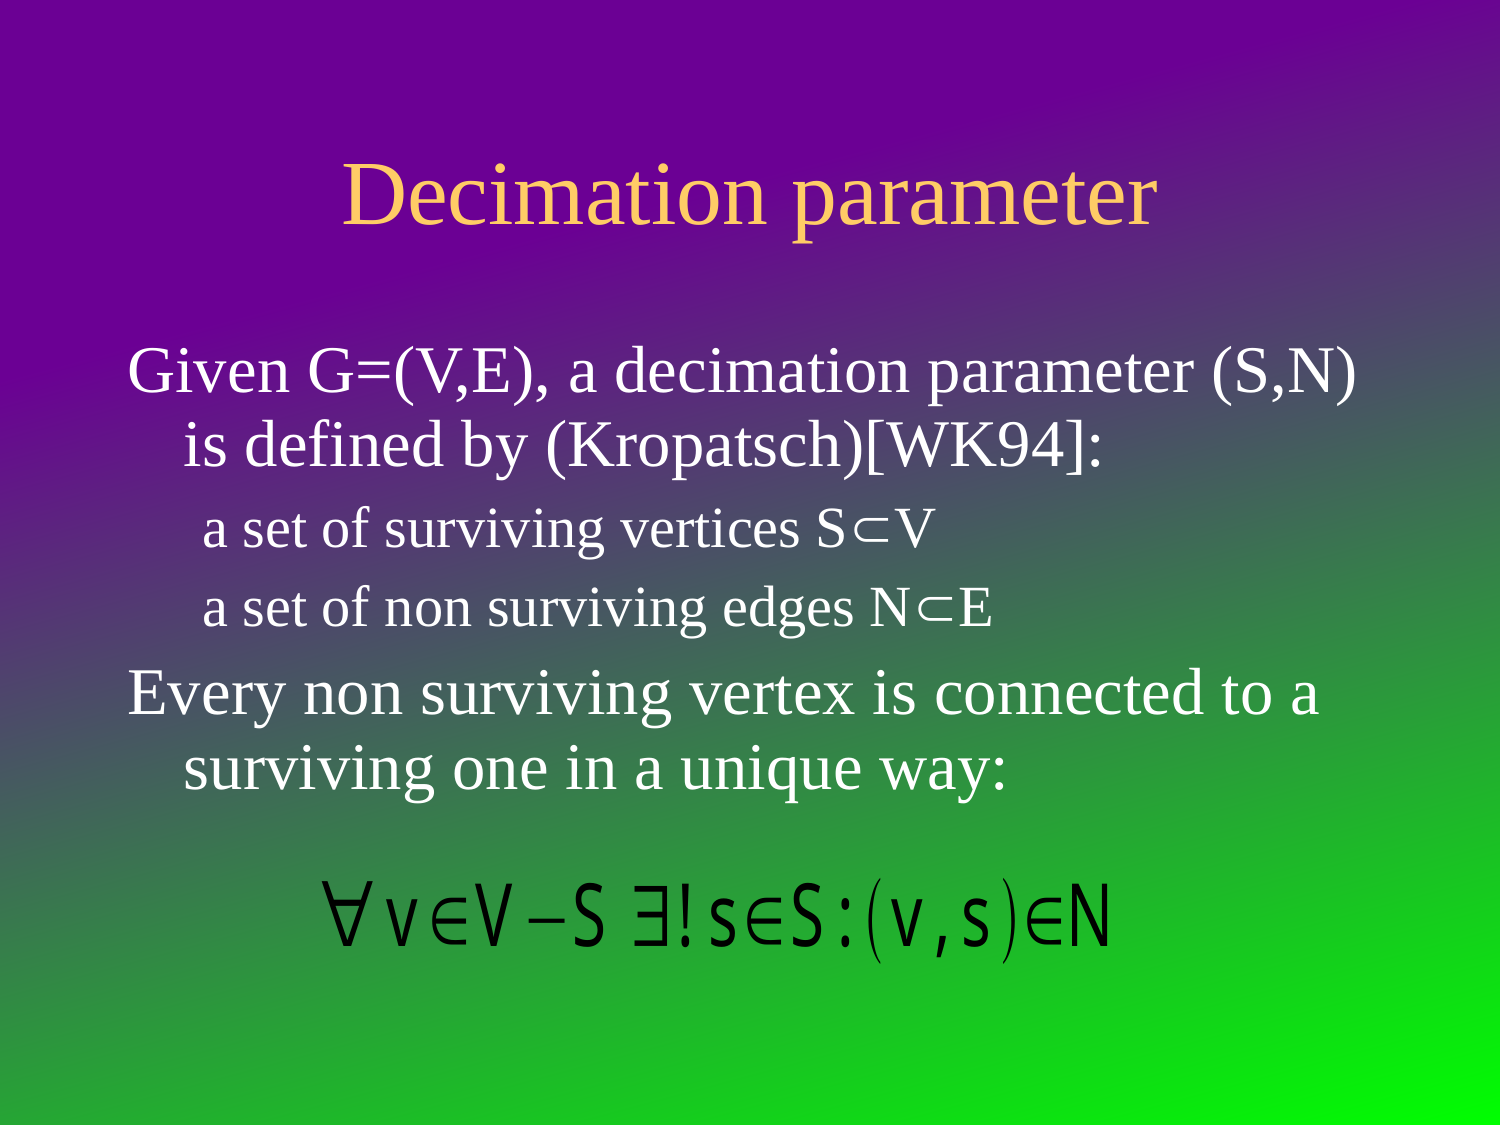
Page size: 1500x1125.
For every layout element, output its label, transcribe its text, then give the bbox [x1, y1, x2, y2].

title Decimation parameter [112, 99, 1388, 288]
chart [304, 864, 1137, 968]
list Given G=(V,E), a decimation parameter (S,N) is defined by (Kropatsch)[WK94]: a set of surviving vertices SV a set of non surviving edges NE Every non surviving vertex is connected to a surviving one in a unique way: [112, 324, 1388, 1028]
